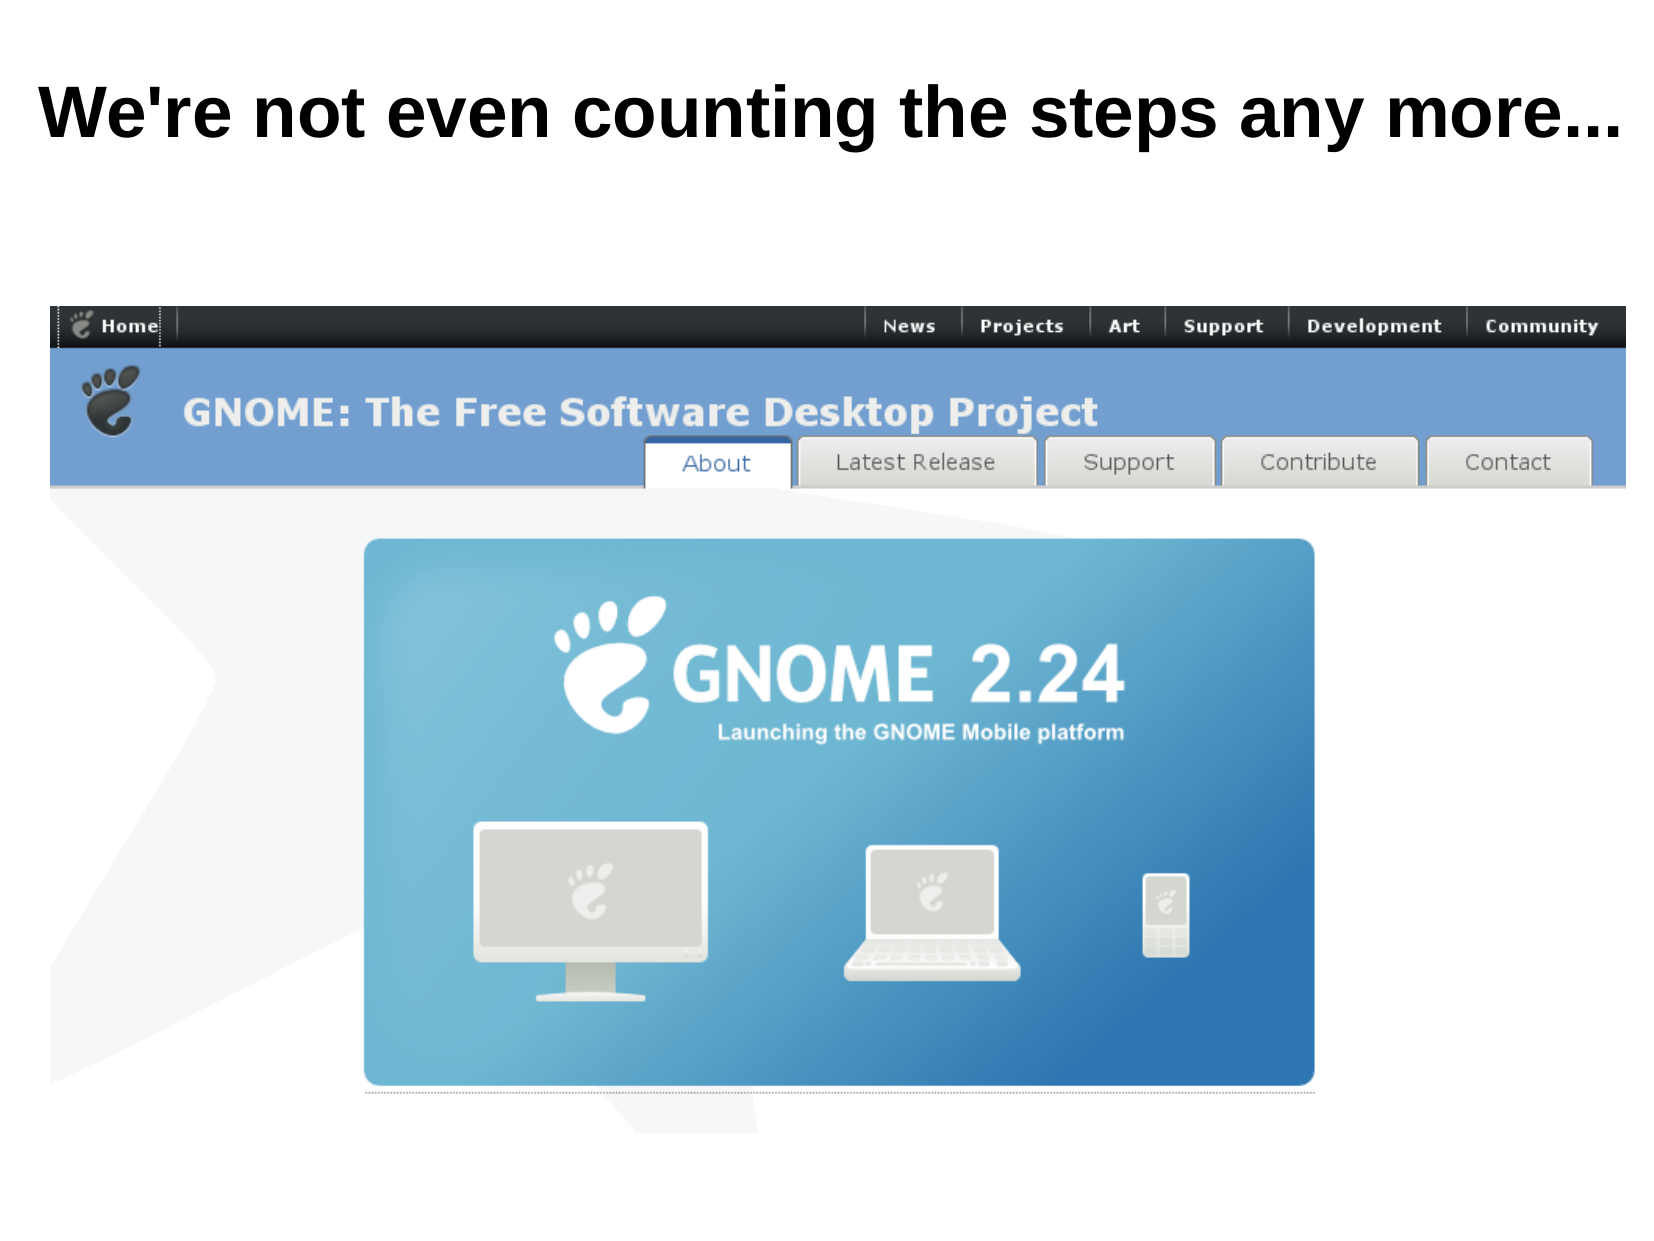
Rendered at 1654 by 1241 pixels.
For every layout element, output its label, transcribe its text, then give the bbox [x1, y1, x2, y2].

picture [50, 306, 1626, 1133]
text_box We're not even counting the steps any more... [23, 63, 1641, 160]
